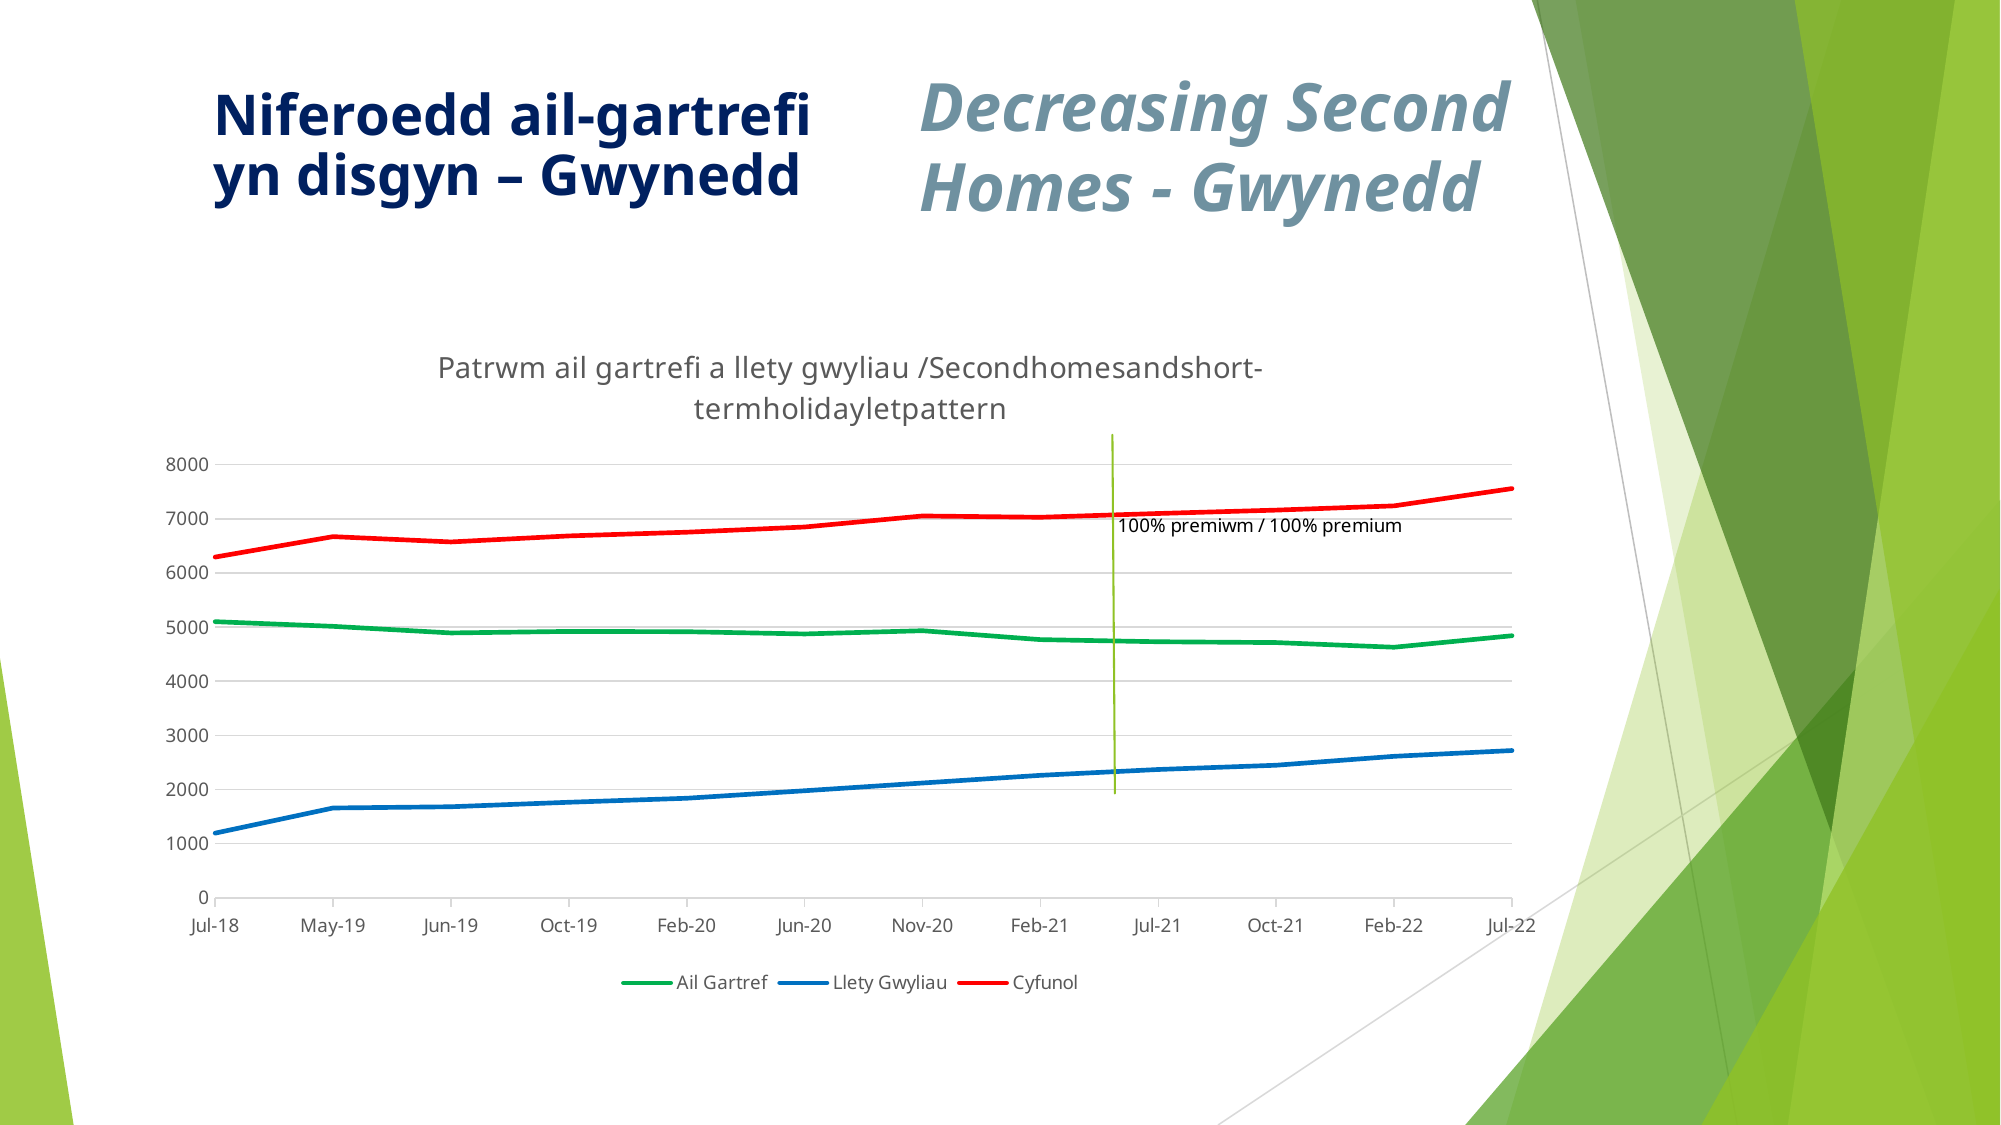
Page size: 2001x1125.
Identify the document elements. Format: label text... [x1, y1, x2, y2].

chart [136, 317, 1565, 1003]
text_box Niferoedd ail-gartrefi yn disgyn – Gwynedd [198, 79, 889, 261]
title Decreasing Second Homes - Gwynedd [904, 57, 1596, 240]
